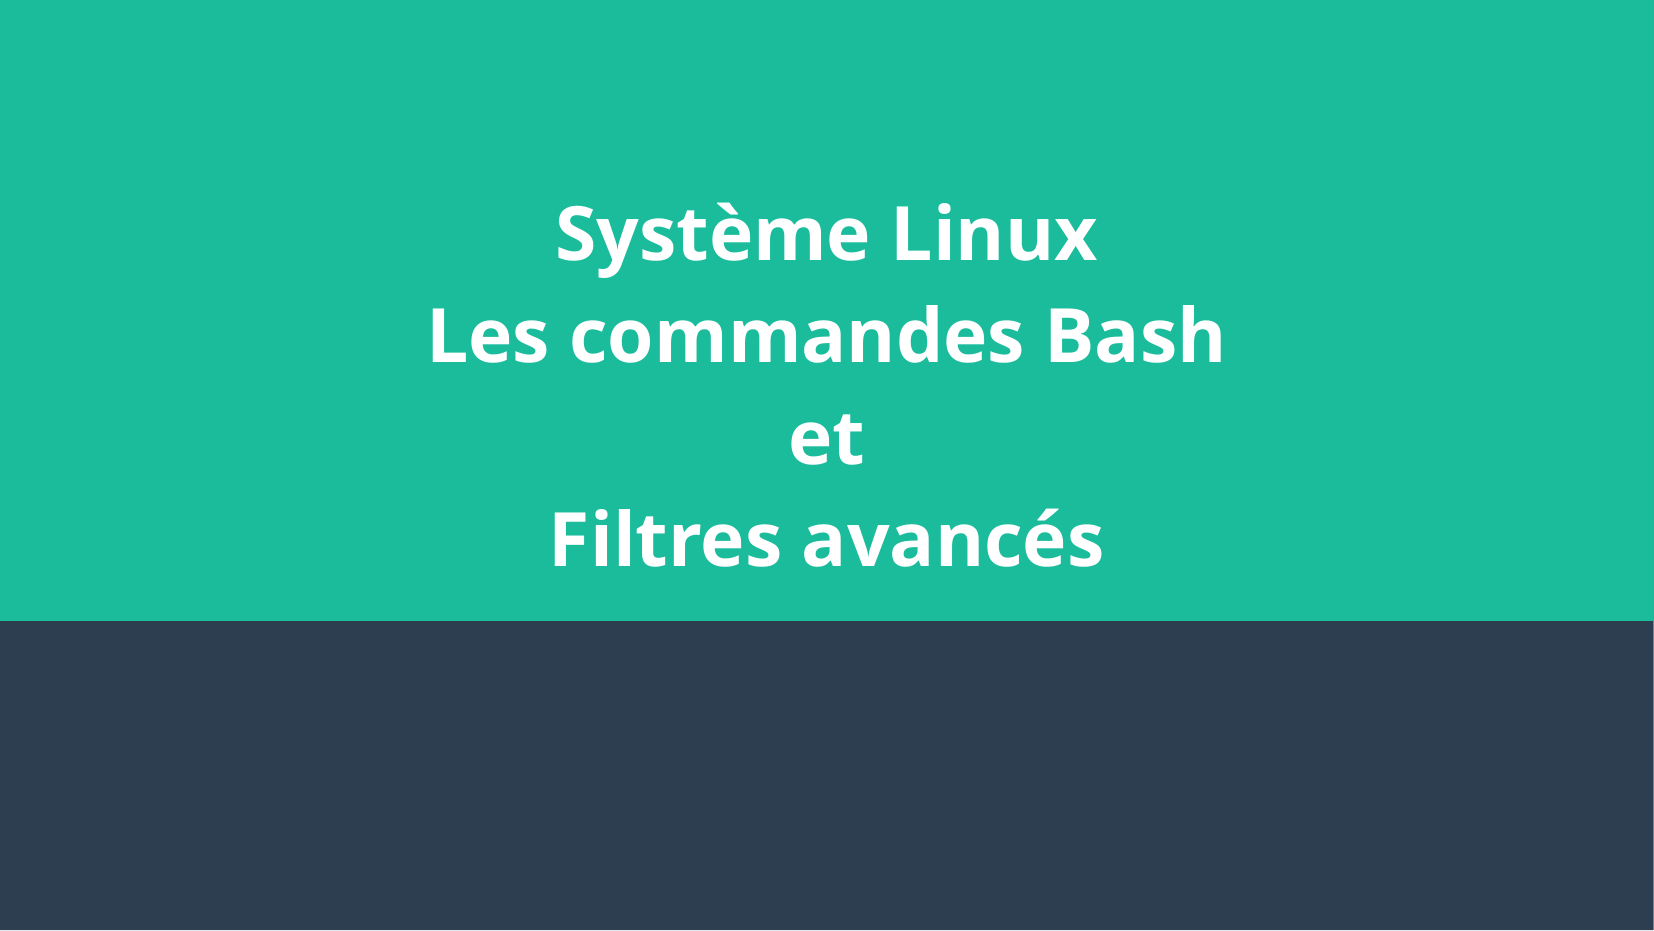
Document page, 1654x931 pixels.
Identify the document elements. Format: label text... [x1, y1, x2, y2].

subtitle Système Linux Les commandes Bash et Filtres avancés [59, 110, 1595, 658]
